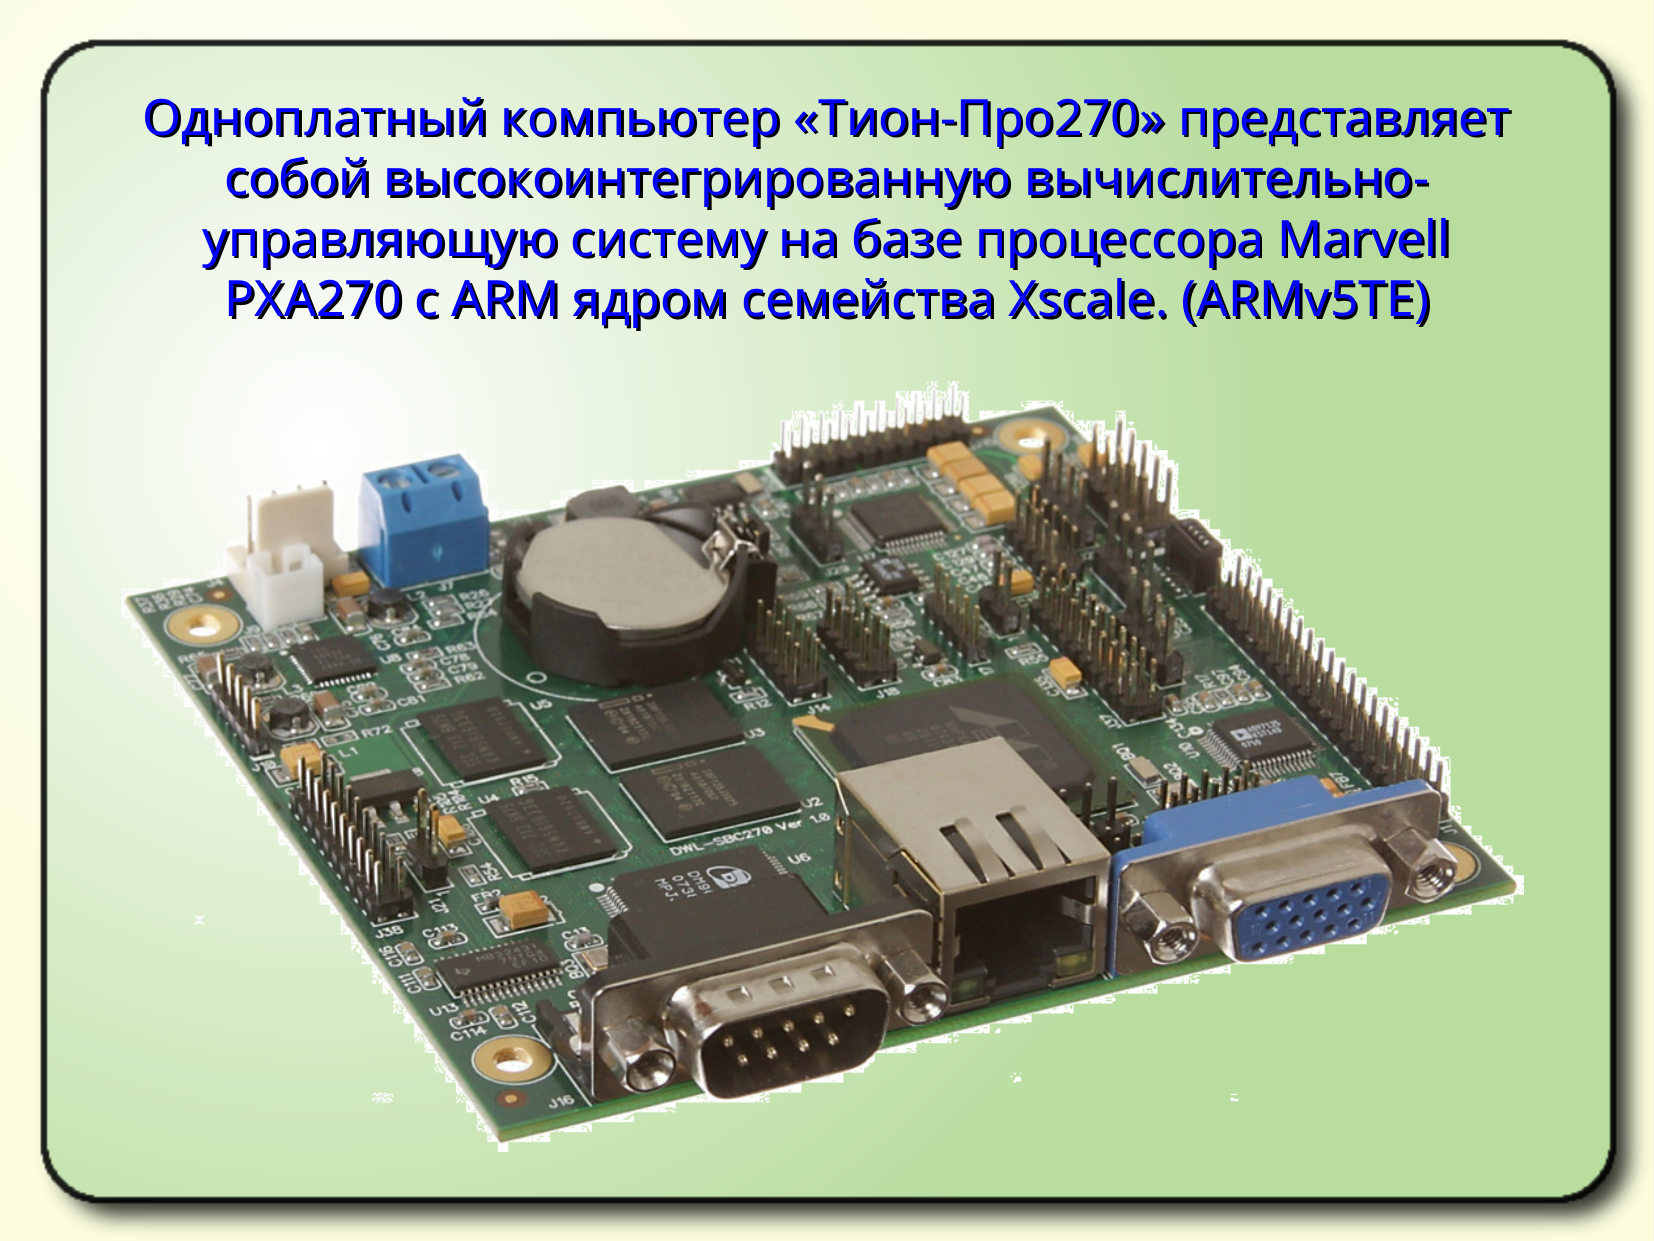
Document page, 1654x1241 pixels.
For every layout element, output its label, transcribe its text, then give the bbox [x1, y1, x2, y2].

title Одноплатный компьютер «Тион-Про270» представляет собой высокоинтегрированную вычислительно-управляющую систему на базе процессора Marvell PXA270 с ARM ядром семейства Xscale. (ARMv5TE) [121, 37, 1533, 374]
picture [0, 0, 1654, 1241]
